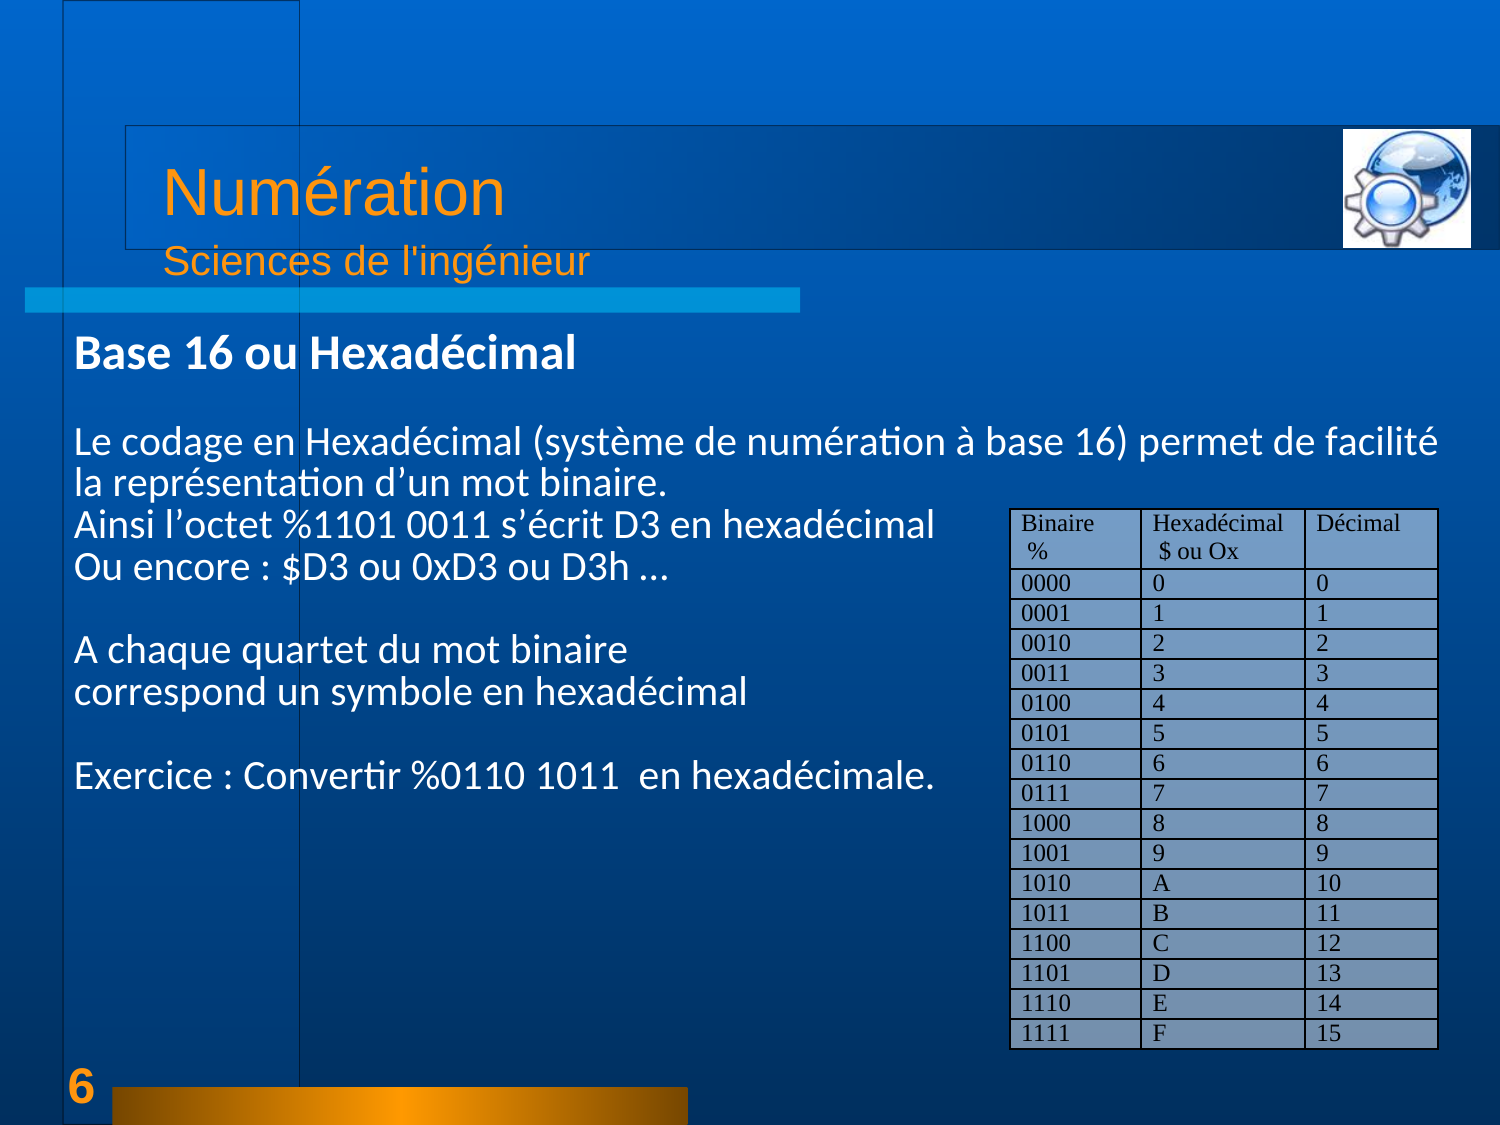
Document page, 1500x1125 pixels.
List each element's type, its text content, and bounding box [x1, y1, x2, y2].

table_cell 3 [1306, 660, 1437, 688]
table_cell 15 [1306, 1020, 1437, 1048]
table_cell 1111 [1011, 1020, 1140, 1048]
table_cell 4 [1306, 690, 1437, 718]
table_cell 13 [1306, 960, 1437, 988]
table_cell 0 [1306, 570, 1437, 598]
table_cell 0110 [1011, 750, 1140, 778]
table_cell 2 [1306, 630, 1437, 658]
table_cell 0100 [1011, 690, 1140, 718]
table_cell B [1142, 900, 1304, 928]
table_cell 7 [1142, 780, 1304, 808]
table_cell 1100 [1011, 930, 1140, 958]
table_header Hexadécimal $ ou Ox [1142, 510, 1304, 568]
table_cell 1101 [1011, 960, 1140, 988]
text_box Base 16 ou Hexadécimal Le codage en Hexadécimal (système de numération à base 16) permet de facilité la représentation d’un mot binaire. Ainsi l’octet %1101 0011 s’écrit D3 en hexadécimal Ou encore : $D3 ou 0xD3 ou D3h … A chaque quartet du mot binaire correspond un symbole en hexadécimal Exercice : Convertir %0110 1011 en hexadécimale. [59, 324, 1477, 911]
table_cell C [1142, 930, 1304, 958]
table_cell 1010 [1011, 870, 1140, 898]
table_cell 12 [1306, 930, 1437, 958]
table_cell 1011 [1011, 900, 1140, 928]
table_header Binaire % [1011, 510, 1140, 568]
table_cell 1110 [1011, 990, 1140, 1018]
table_cell 1000 [1011, 810, 1140, 838]
picture [1343, 129, 1471, 248]
table_cell A [1142, 870, 1304, 898]
table_cell F [1142, 1020, 1304, 1048]
table_cell 2 [1142, 630, 1304, 658]
table_cell 0 [1142, 570, 1304, 598]
table_header Décimal [1306, 510, 1437, 568]
table_cell 5 [1142, 720, 1304, 748]
table_cell 9 [1142, 840, 1304, 868]
table_cell D [1142, 960, 1304, 988]
table_cell 5 [1306, 720, 1437, 748]
table_cell 0000 [1011, 570, 1140, 598]
table_cell 9 [1306, 840, 1437, 868]
table_cell 1 [1142, 600, 1304, 628]
table_cell 6 [1306, 750, 1437, 778]
table_cell E [1142, 990, 1304, 1018]
table_cell 3 [1142, 660, 1304, 688]
table_cell 1001 [1011, 840, 1140, 868]
table_cell 1 [1306, 600, 1437, 628]
table_cell 8 [1142, 810, 1304, 838]
table_cell 0011 [1011, 660, 1140, 688]
table_cell 0111 [1011, 780, 1140, 808]
table_cell 4 [1142, 690, 1304, 718]
table_cell 0001 [1011, 600, 1140, 628]
table_cell 11 [1306, 900, 1437, 928]
table_cell 0010 [1011, 630, 1140, 658]
table_cell 7 [1306, 780, 1437, 808]
table_cell 14 [1306, 990, 1437, 1018]
table_cell 10 [1306, 870, 1437, 898]
table_cell 8 [1306, 810, 1437, 838]
table_cell 0101 [1011, 720, 1140, 748]
table_cell 6 [1142, 750, 1304, 778]
